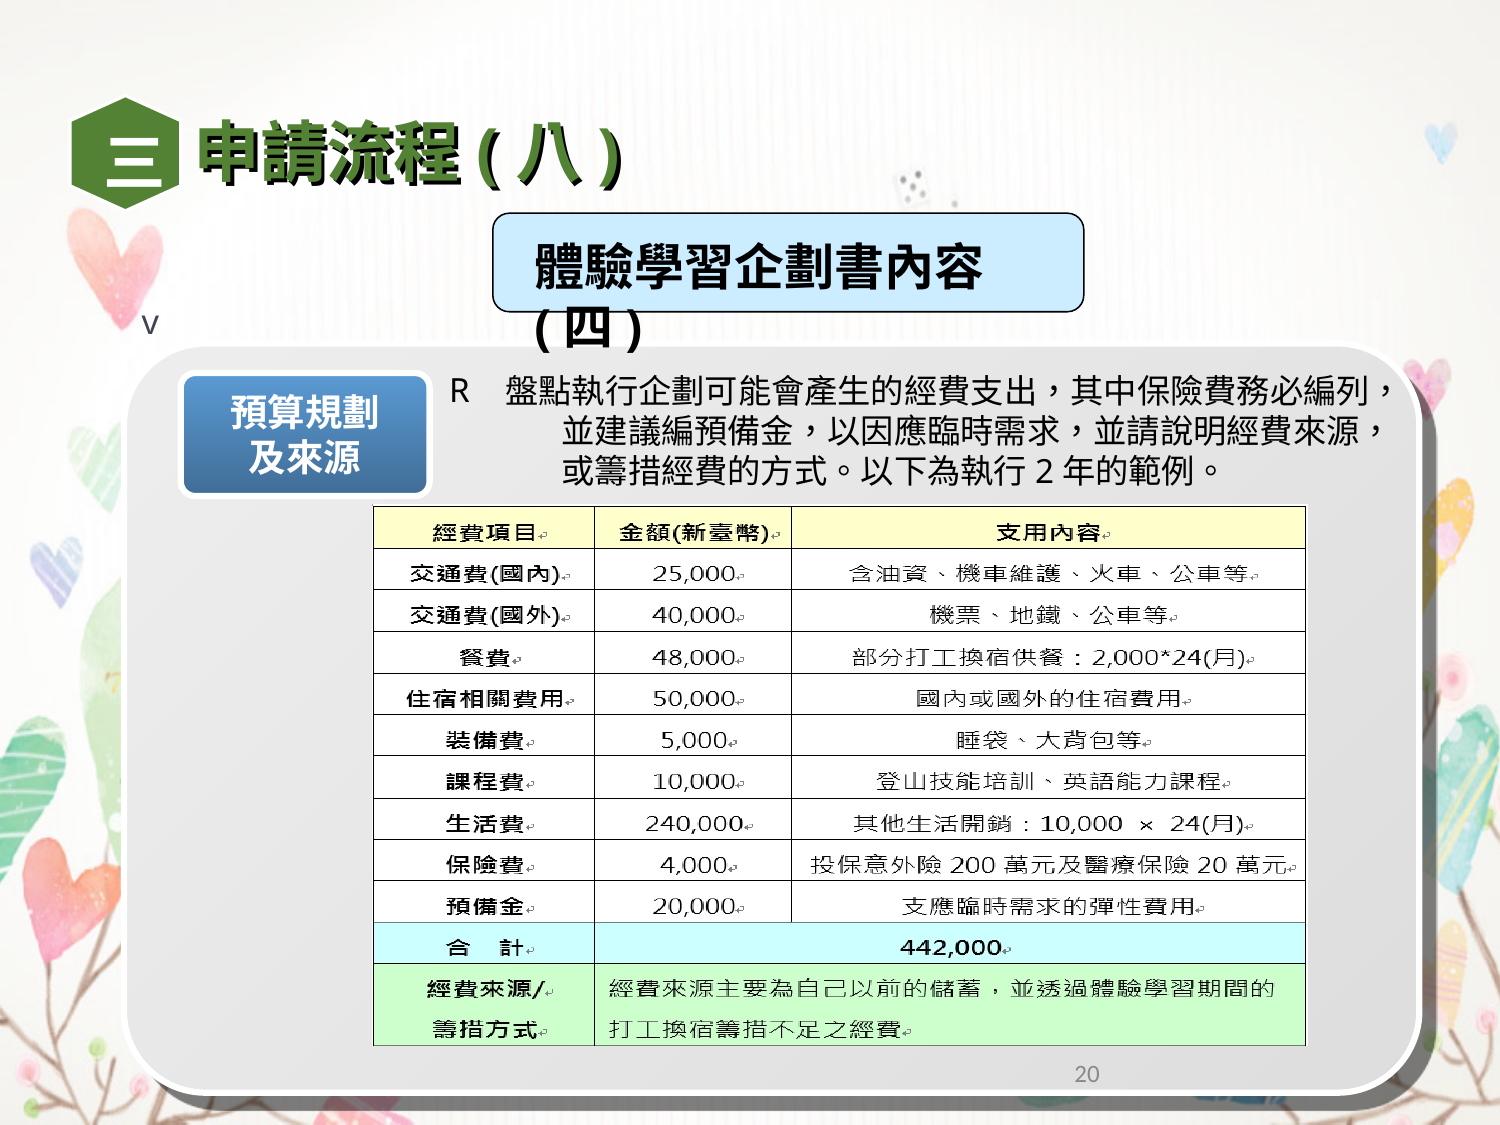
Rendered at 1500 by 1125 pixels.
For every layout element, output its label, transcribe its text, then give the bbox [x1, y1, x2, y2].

text_box 20 [1059, 1042, 1397, 1103]
text_box [1308, 507, 1420, 1068]
text_box [123, 213, 1399, 1103]
text_box 體驗學習企劃書內容(四) [519, 228, 1084, 304]
text_box 三 [69, 95, 181, 211]
picture [372, 504, 1308, 1046]
text_box 申請流程(八) [185, 102, 733, 208]
text_box 盤點執行企劃可能會產生的經費支出，其中保險費務必編列，並建議編預備金，以因應臨時需求，並請說明經費來源，或籌措經費的方式。以下為執行2年的範例。 [434, 362, 1420, 507]
text_box 預算規劃 及來源 [192, 381, 418, 494]
